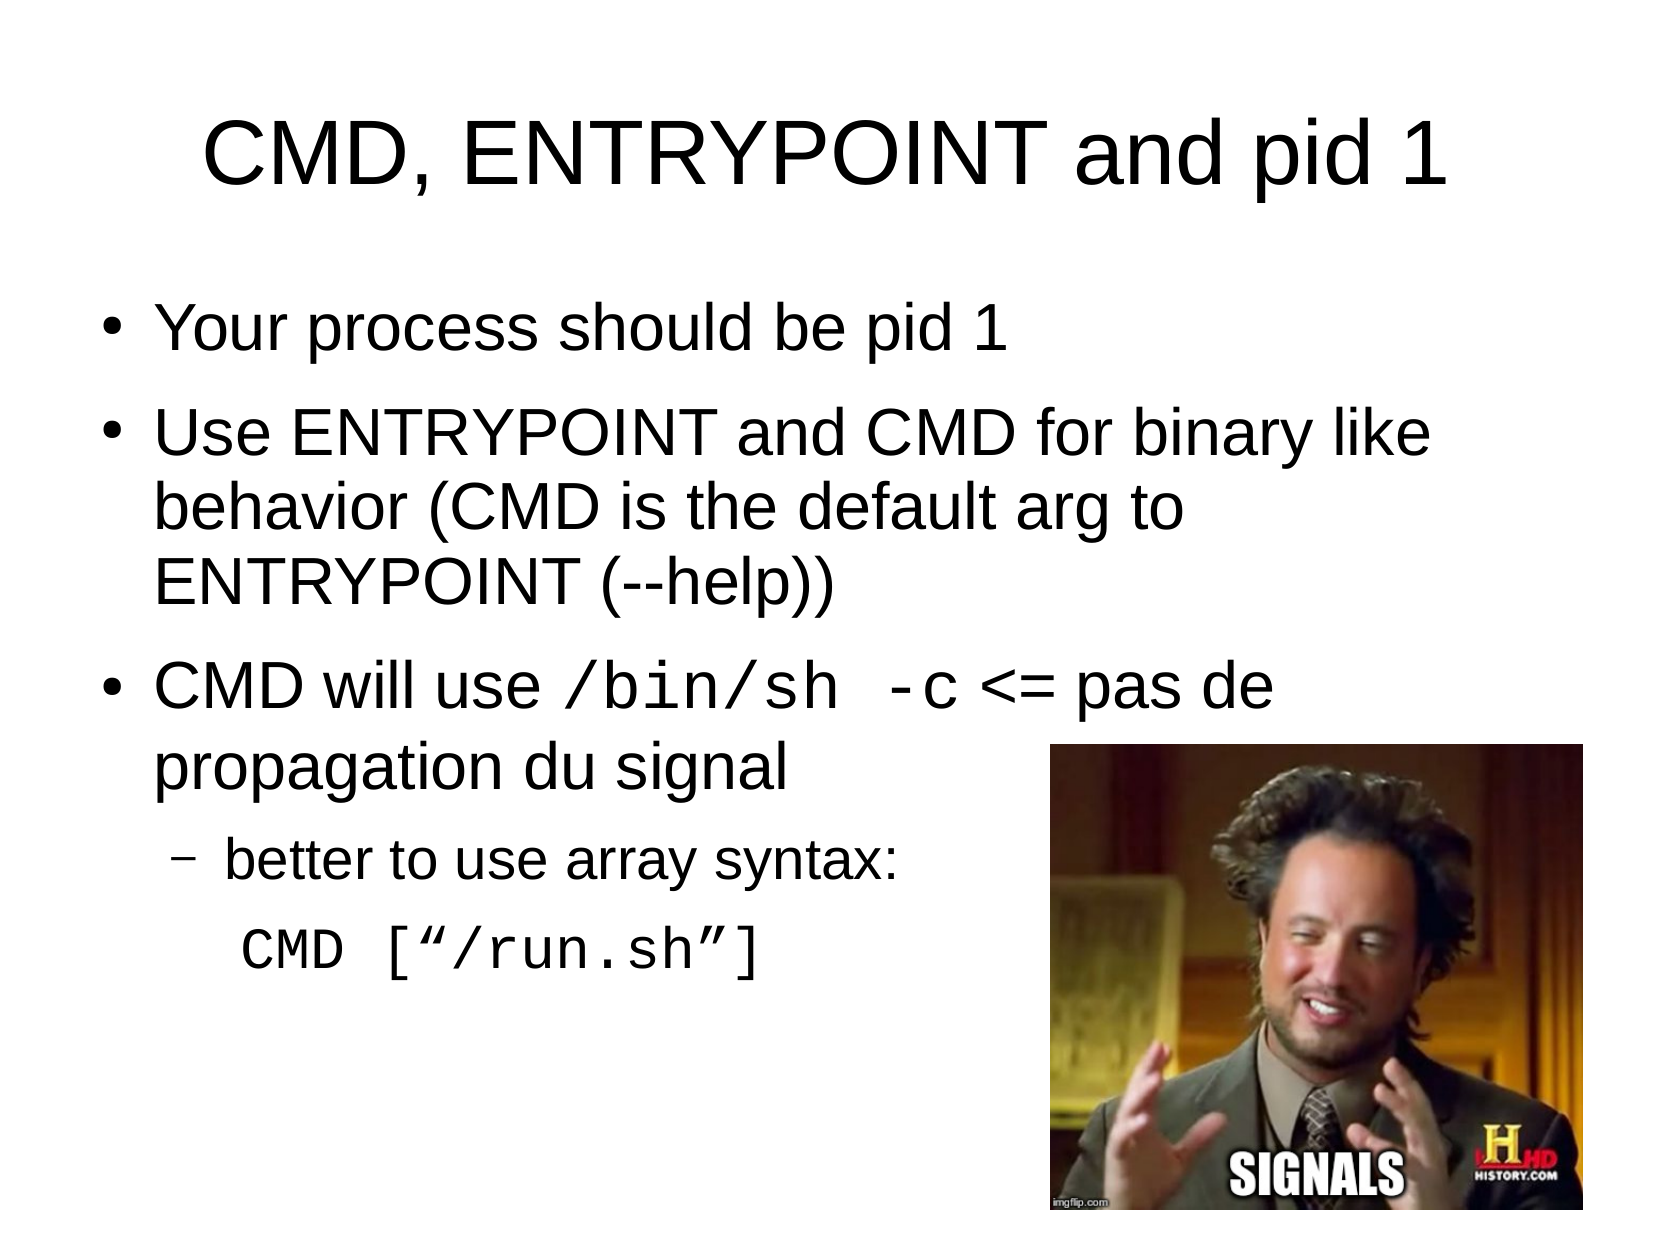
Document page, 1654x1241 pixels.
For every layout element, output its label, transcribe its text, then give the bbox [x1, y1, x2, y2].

picture [1050, 744, 1583, 1210]
title CMD, ENTRYPOINT and pid 1 [82, 49, 1571, 257]
list Your process should be pid 1 Use ENTRYPOINT and CMD for binary like behavior (CMD is the default arg to ENTRYPOINT (--help)) CMD will use /bin/sh -c <= pas de propagation du signal better to use array syntax: CMD [“/run.sh”] [82, 290, 1571, 1010]
